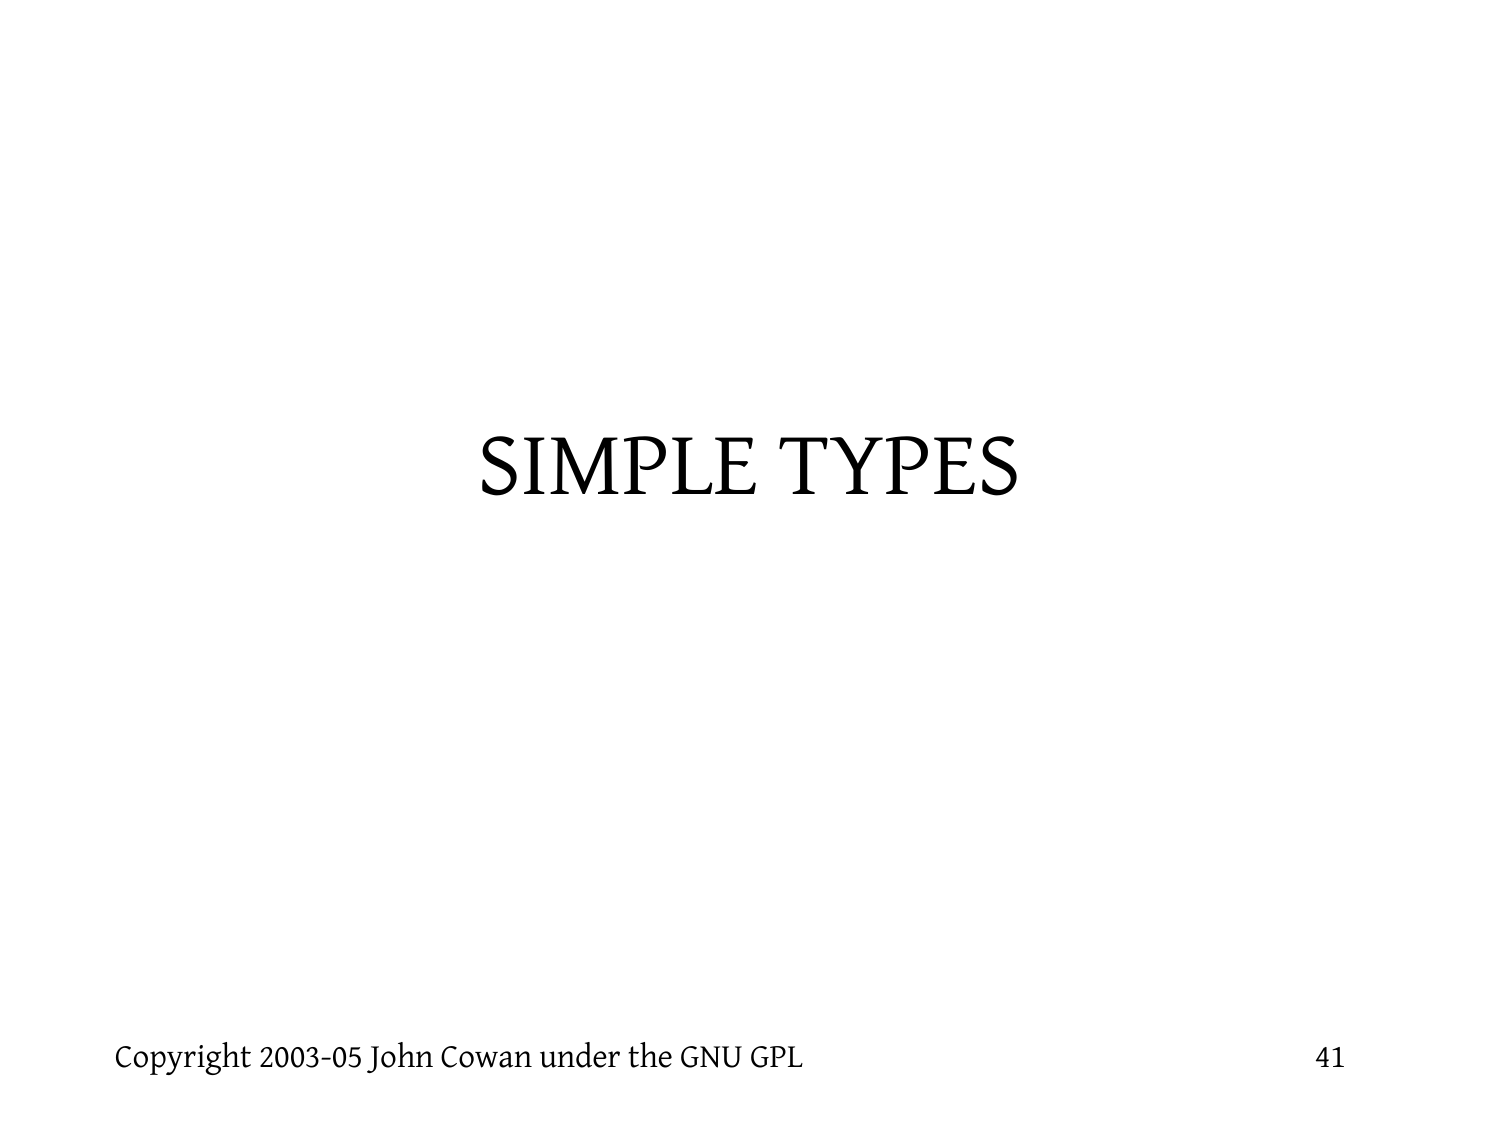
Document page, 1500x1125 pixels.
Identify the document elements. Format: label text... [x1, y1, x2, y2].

title SIMPLE TYPES [112, 375, 1388, 563]
